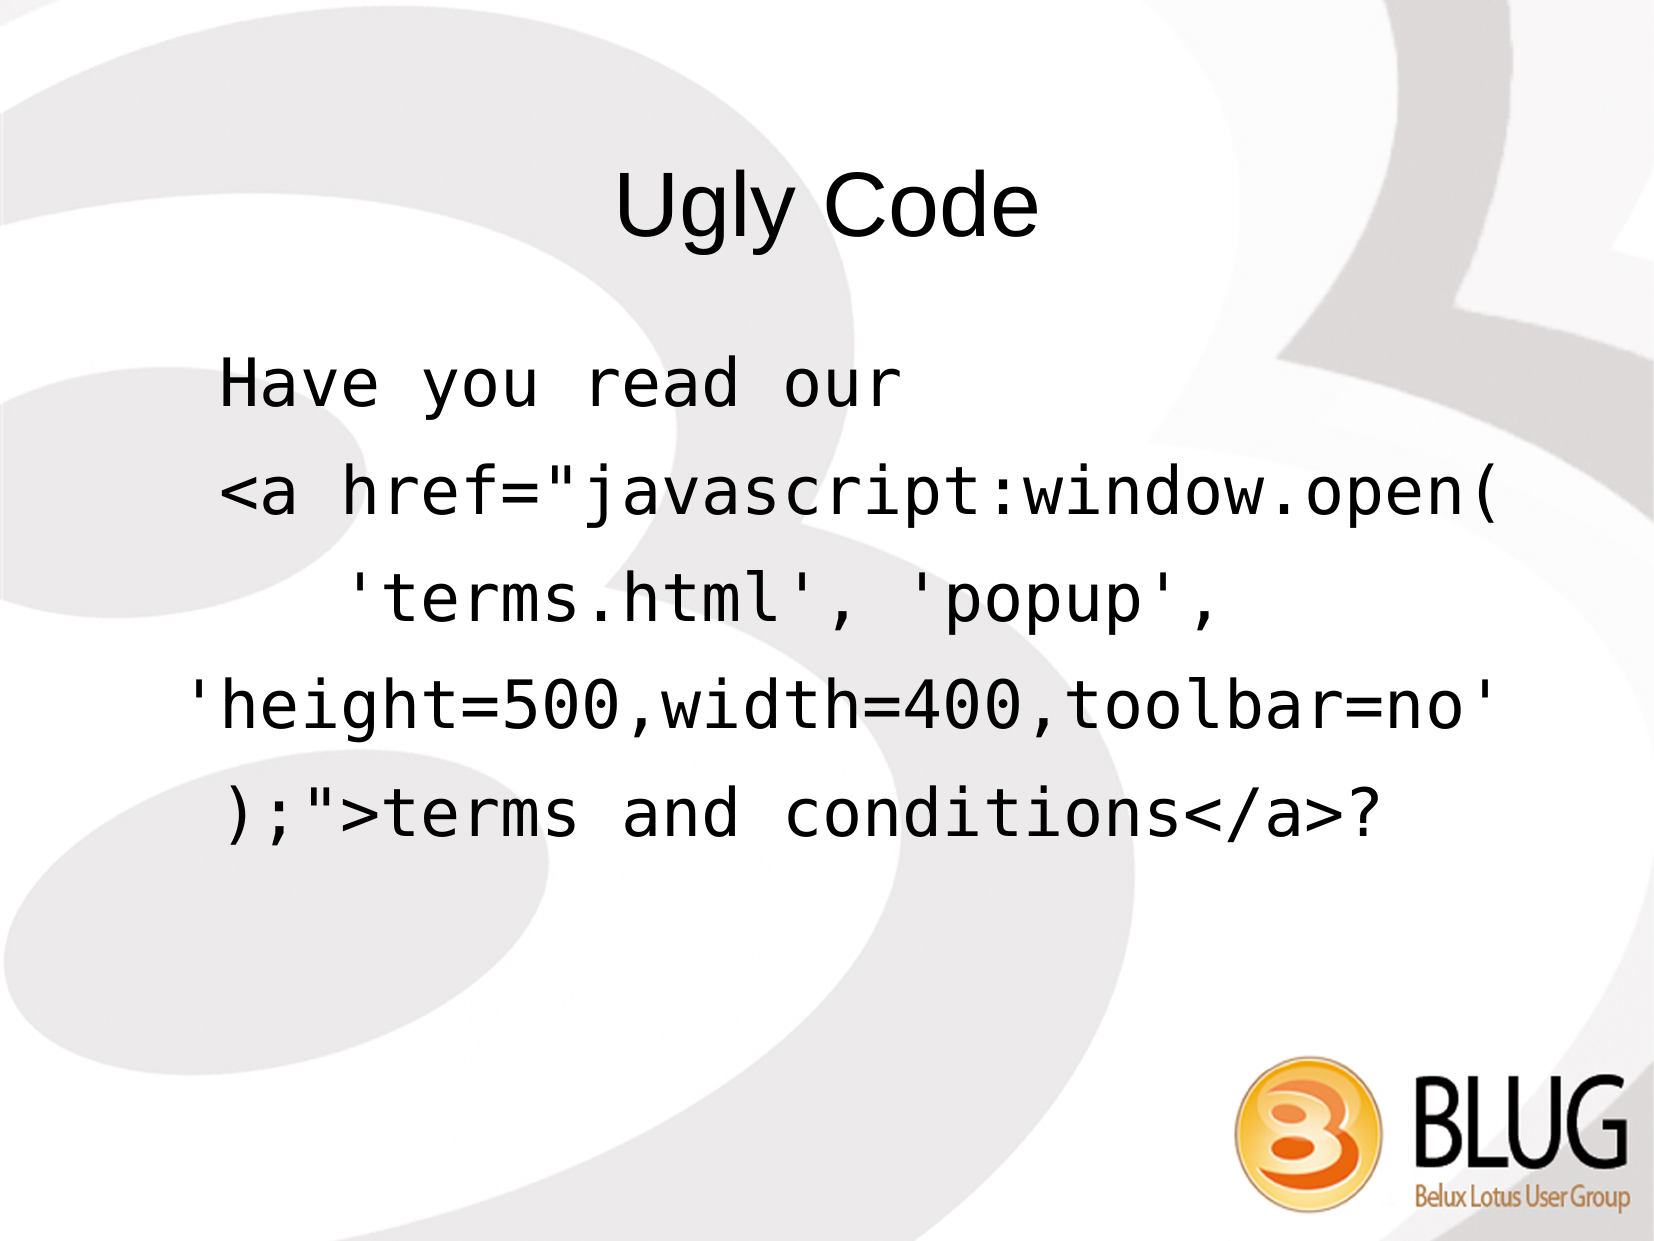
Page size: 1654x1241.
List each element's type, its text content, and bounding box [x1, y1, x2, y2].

picture [0, 0, 1654, 1241]
list Have you read our <a href="javascript:window.open( 'terms.html', 'popup', 'height=500,width=400,toolbar=no' );">terms and conditions</a>? [121, 344, 1534, 1126]
title Ugly Code [121, 102, 1534, 310]
